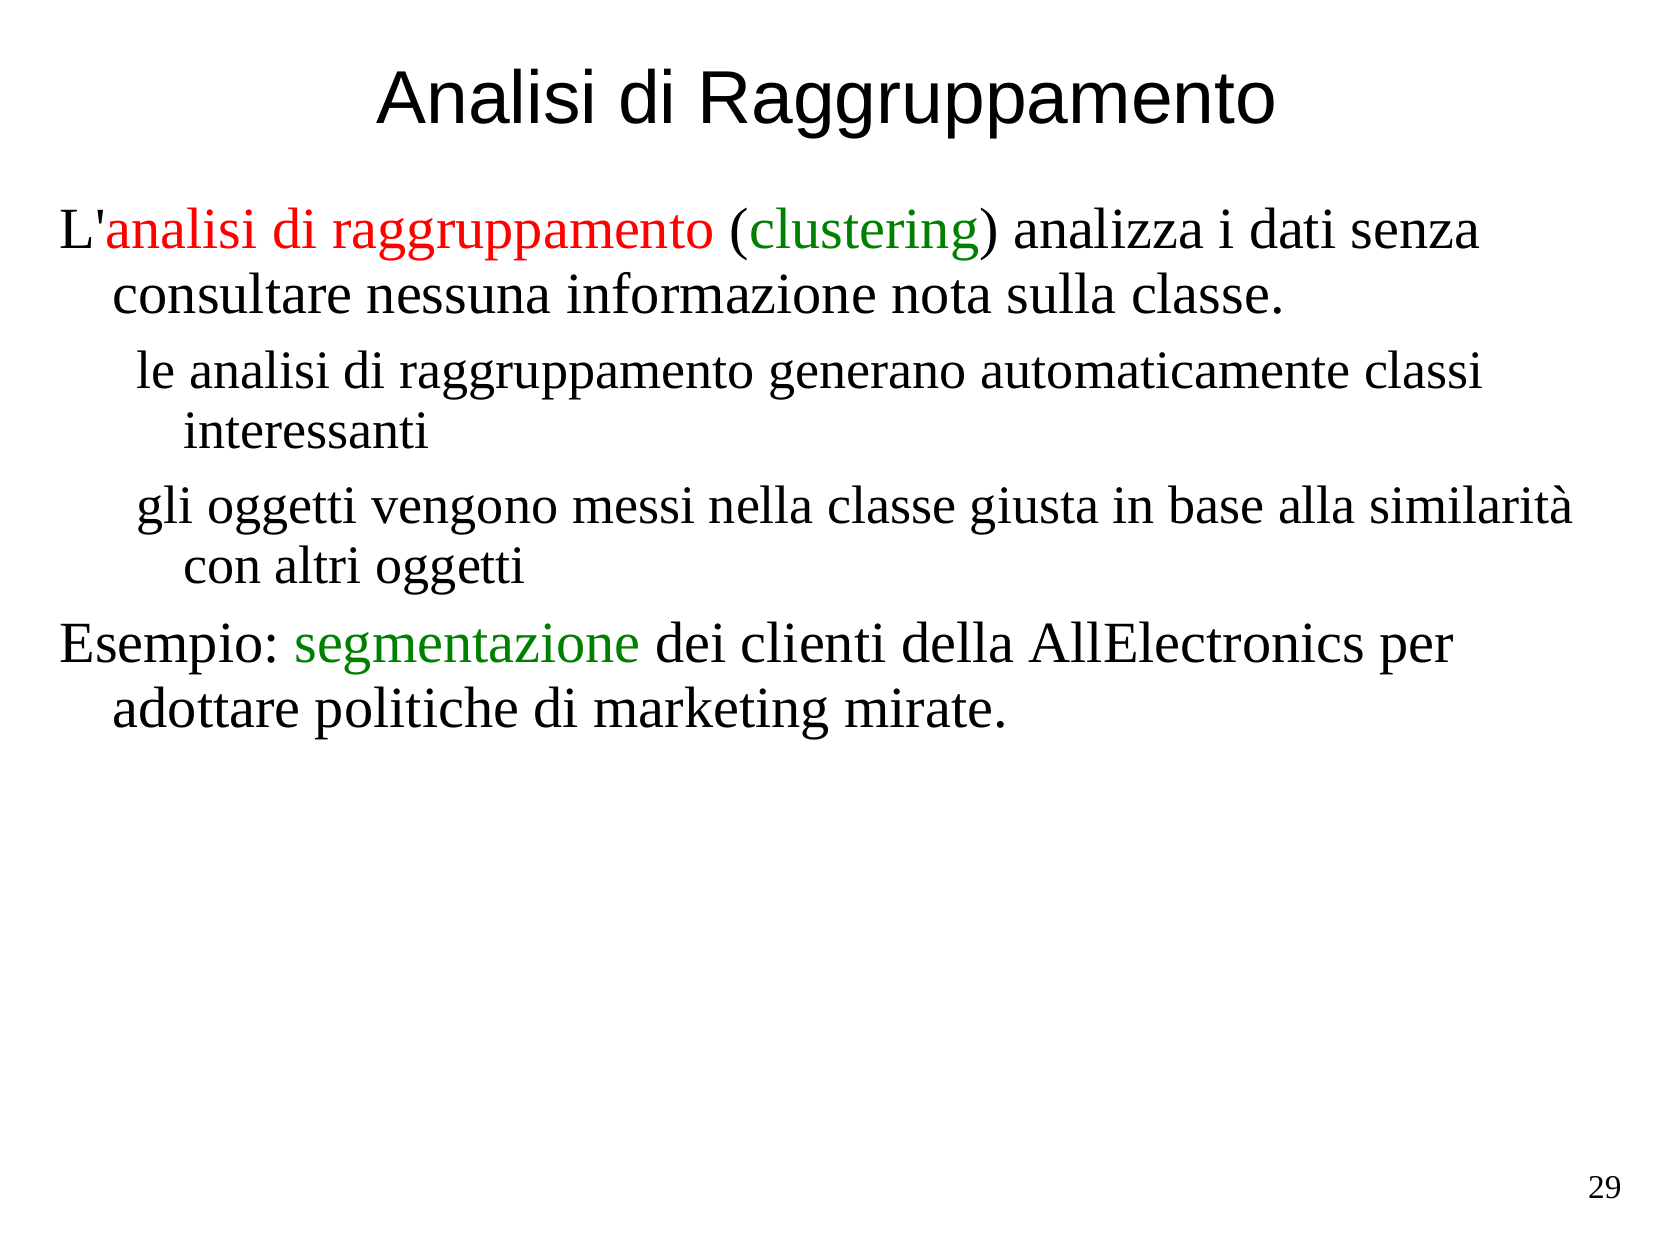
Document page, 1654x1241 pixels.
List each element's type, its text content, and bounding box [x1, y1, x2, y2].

list L'analisi di raggruppamento (clustering) analizza i dati senza consultare nessuna informazione nota sulla classe. le analisi di raggruppamento generano automaticamente classi interessanti gli oggetti vengono messi nella classe giusta in base alla similarità con altri oggetti Esempio: segmentazione dei clienti della AllElectronics per adottare politiche di marketing mirate. [42, 196, 1612, 1187]
title Analisi di Raggruppamento [37, 30, 1617, 166]
